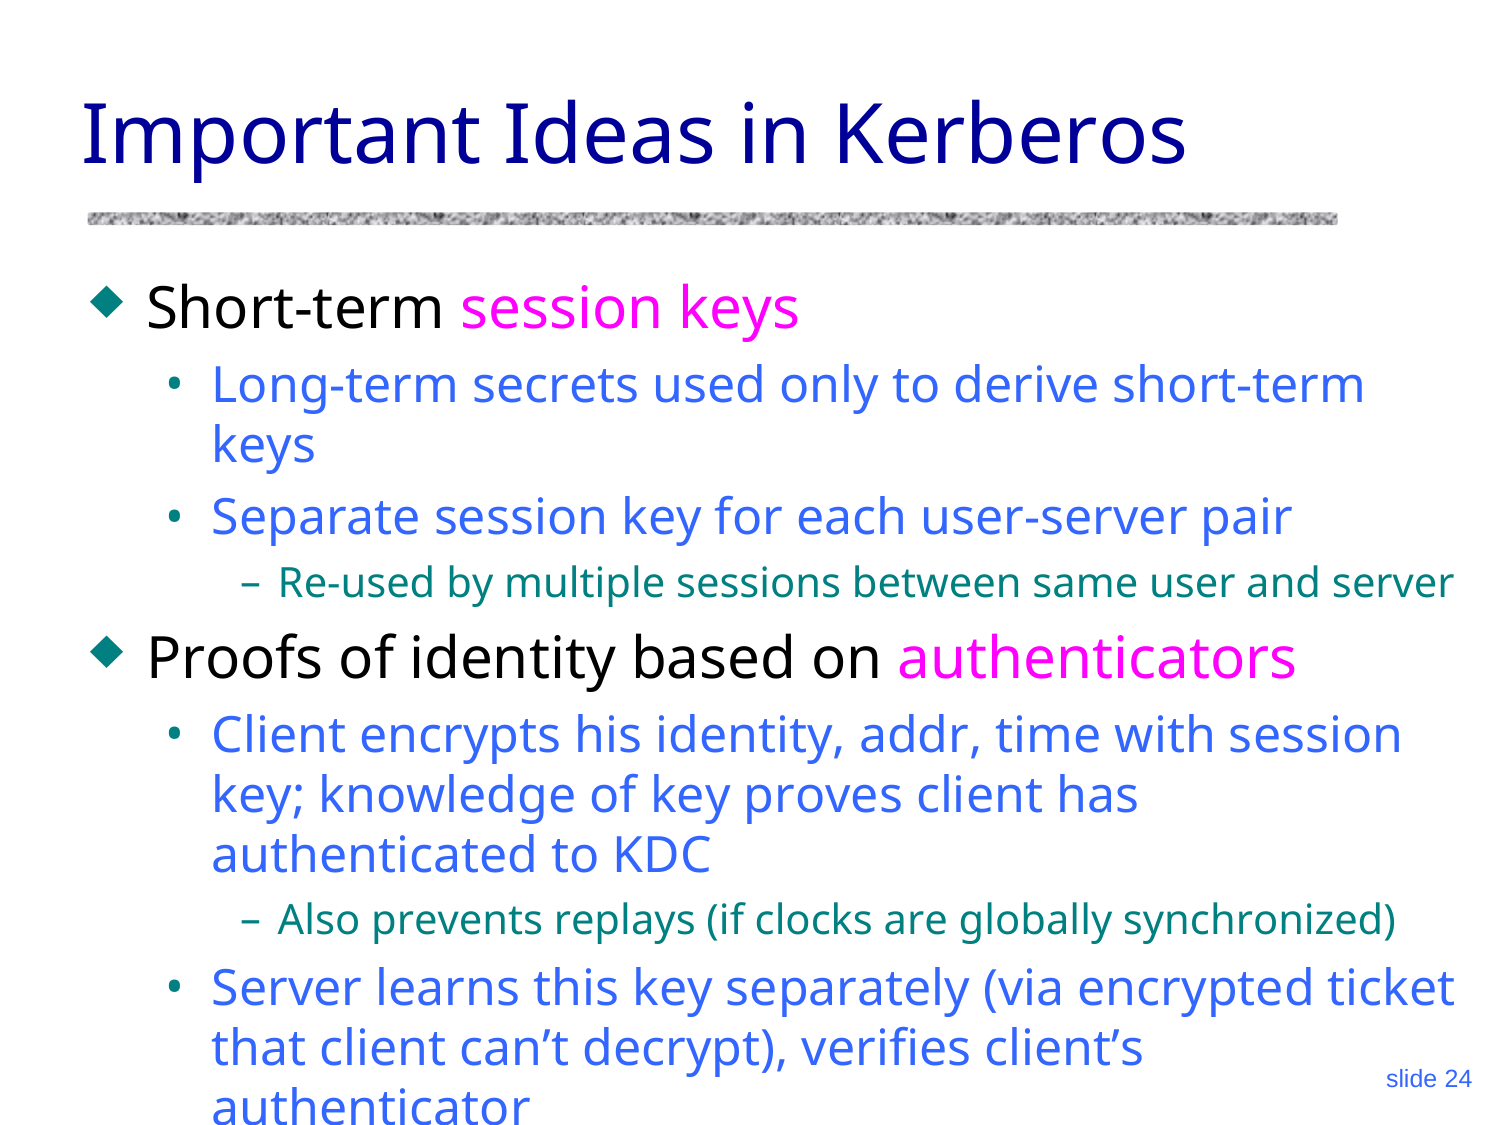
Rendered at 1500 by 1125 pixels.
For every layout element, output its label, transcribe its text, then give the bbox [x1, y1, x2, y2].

text_box slide <number> [1174, 1063, 1488, 1101]
text_box Important Ideas in Kerberos [66, 37, 1342, 188]
picture [87, 212, 1338, 226]
text_box Short-term session keys Long-term secrets used only to derive short-term keys Separate session key for each user-server pair Re-used by multiple sessions between same user and server Proofs of identity based on authenticators Client encrypts his identity, addr, time with session key; knowledge of key proves client has authenticated to KDC Also prevents replays (if clocks are globally synchronized) Server learns this key separately (via encrypted ticket that client can’t decrypt), verifies client’s authenticator Symmetric cryptography only [75, 262, 1488, 1063]
